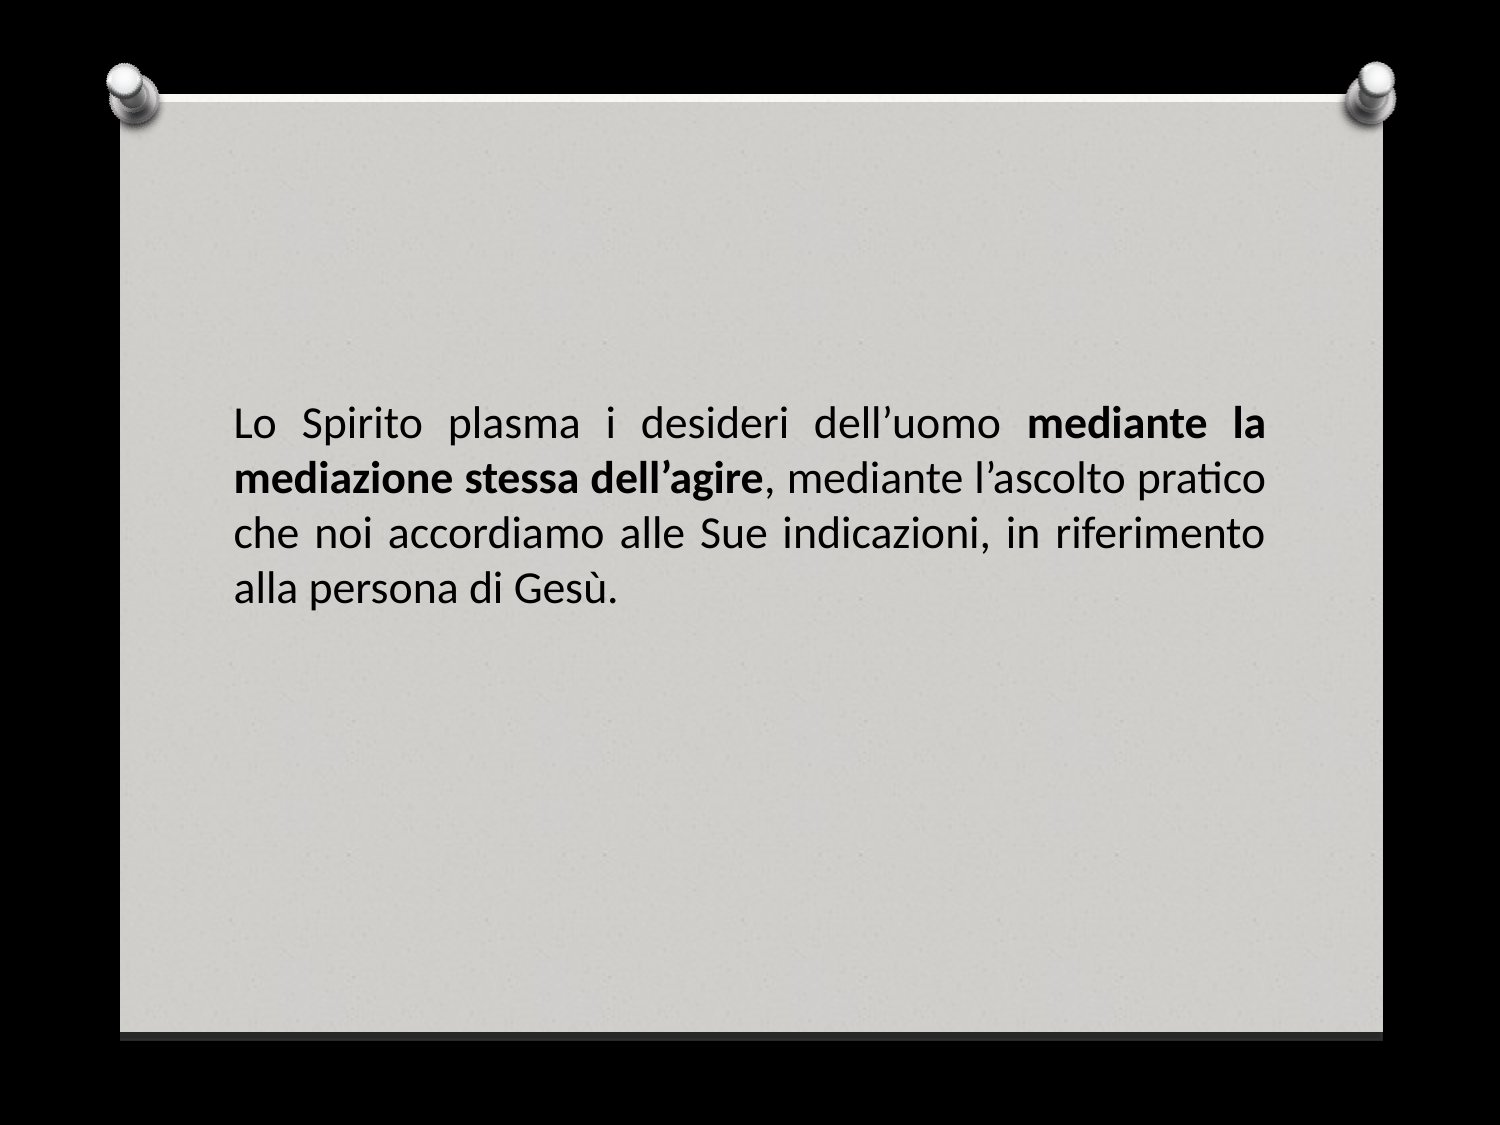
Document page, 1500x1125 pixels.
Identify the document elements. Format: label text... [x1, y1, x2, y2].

text_box Lo Spirito plasma i desideri dell’uomo mediante la mediazione stessa dell’agire, mediante l’ascolto pratico che noi accordiamo alle Sue indicazioni, in riferimento alla persona di Gesù. [218, 385, 1282, 623]
